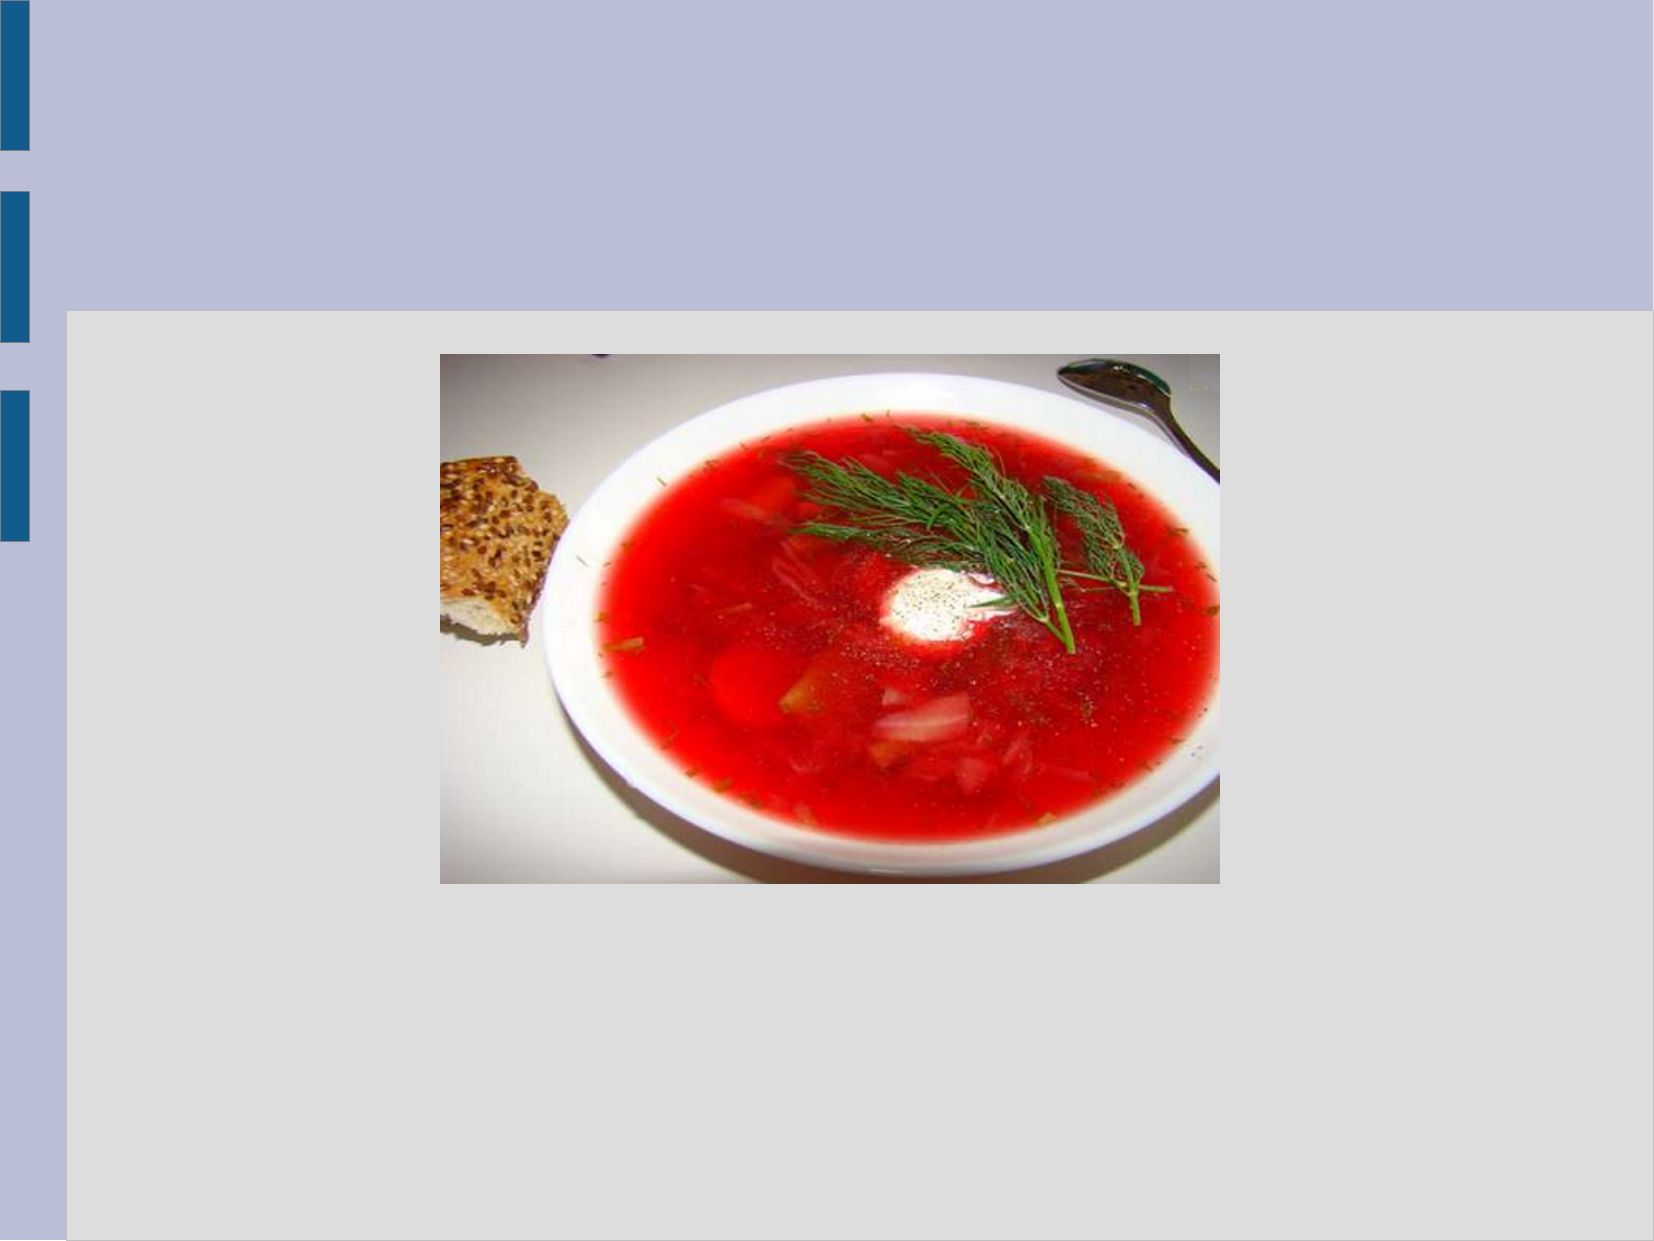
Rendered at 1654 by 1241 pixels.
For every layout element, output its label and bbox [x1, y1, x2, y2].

picture [440, 354, 1222, 886]
